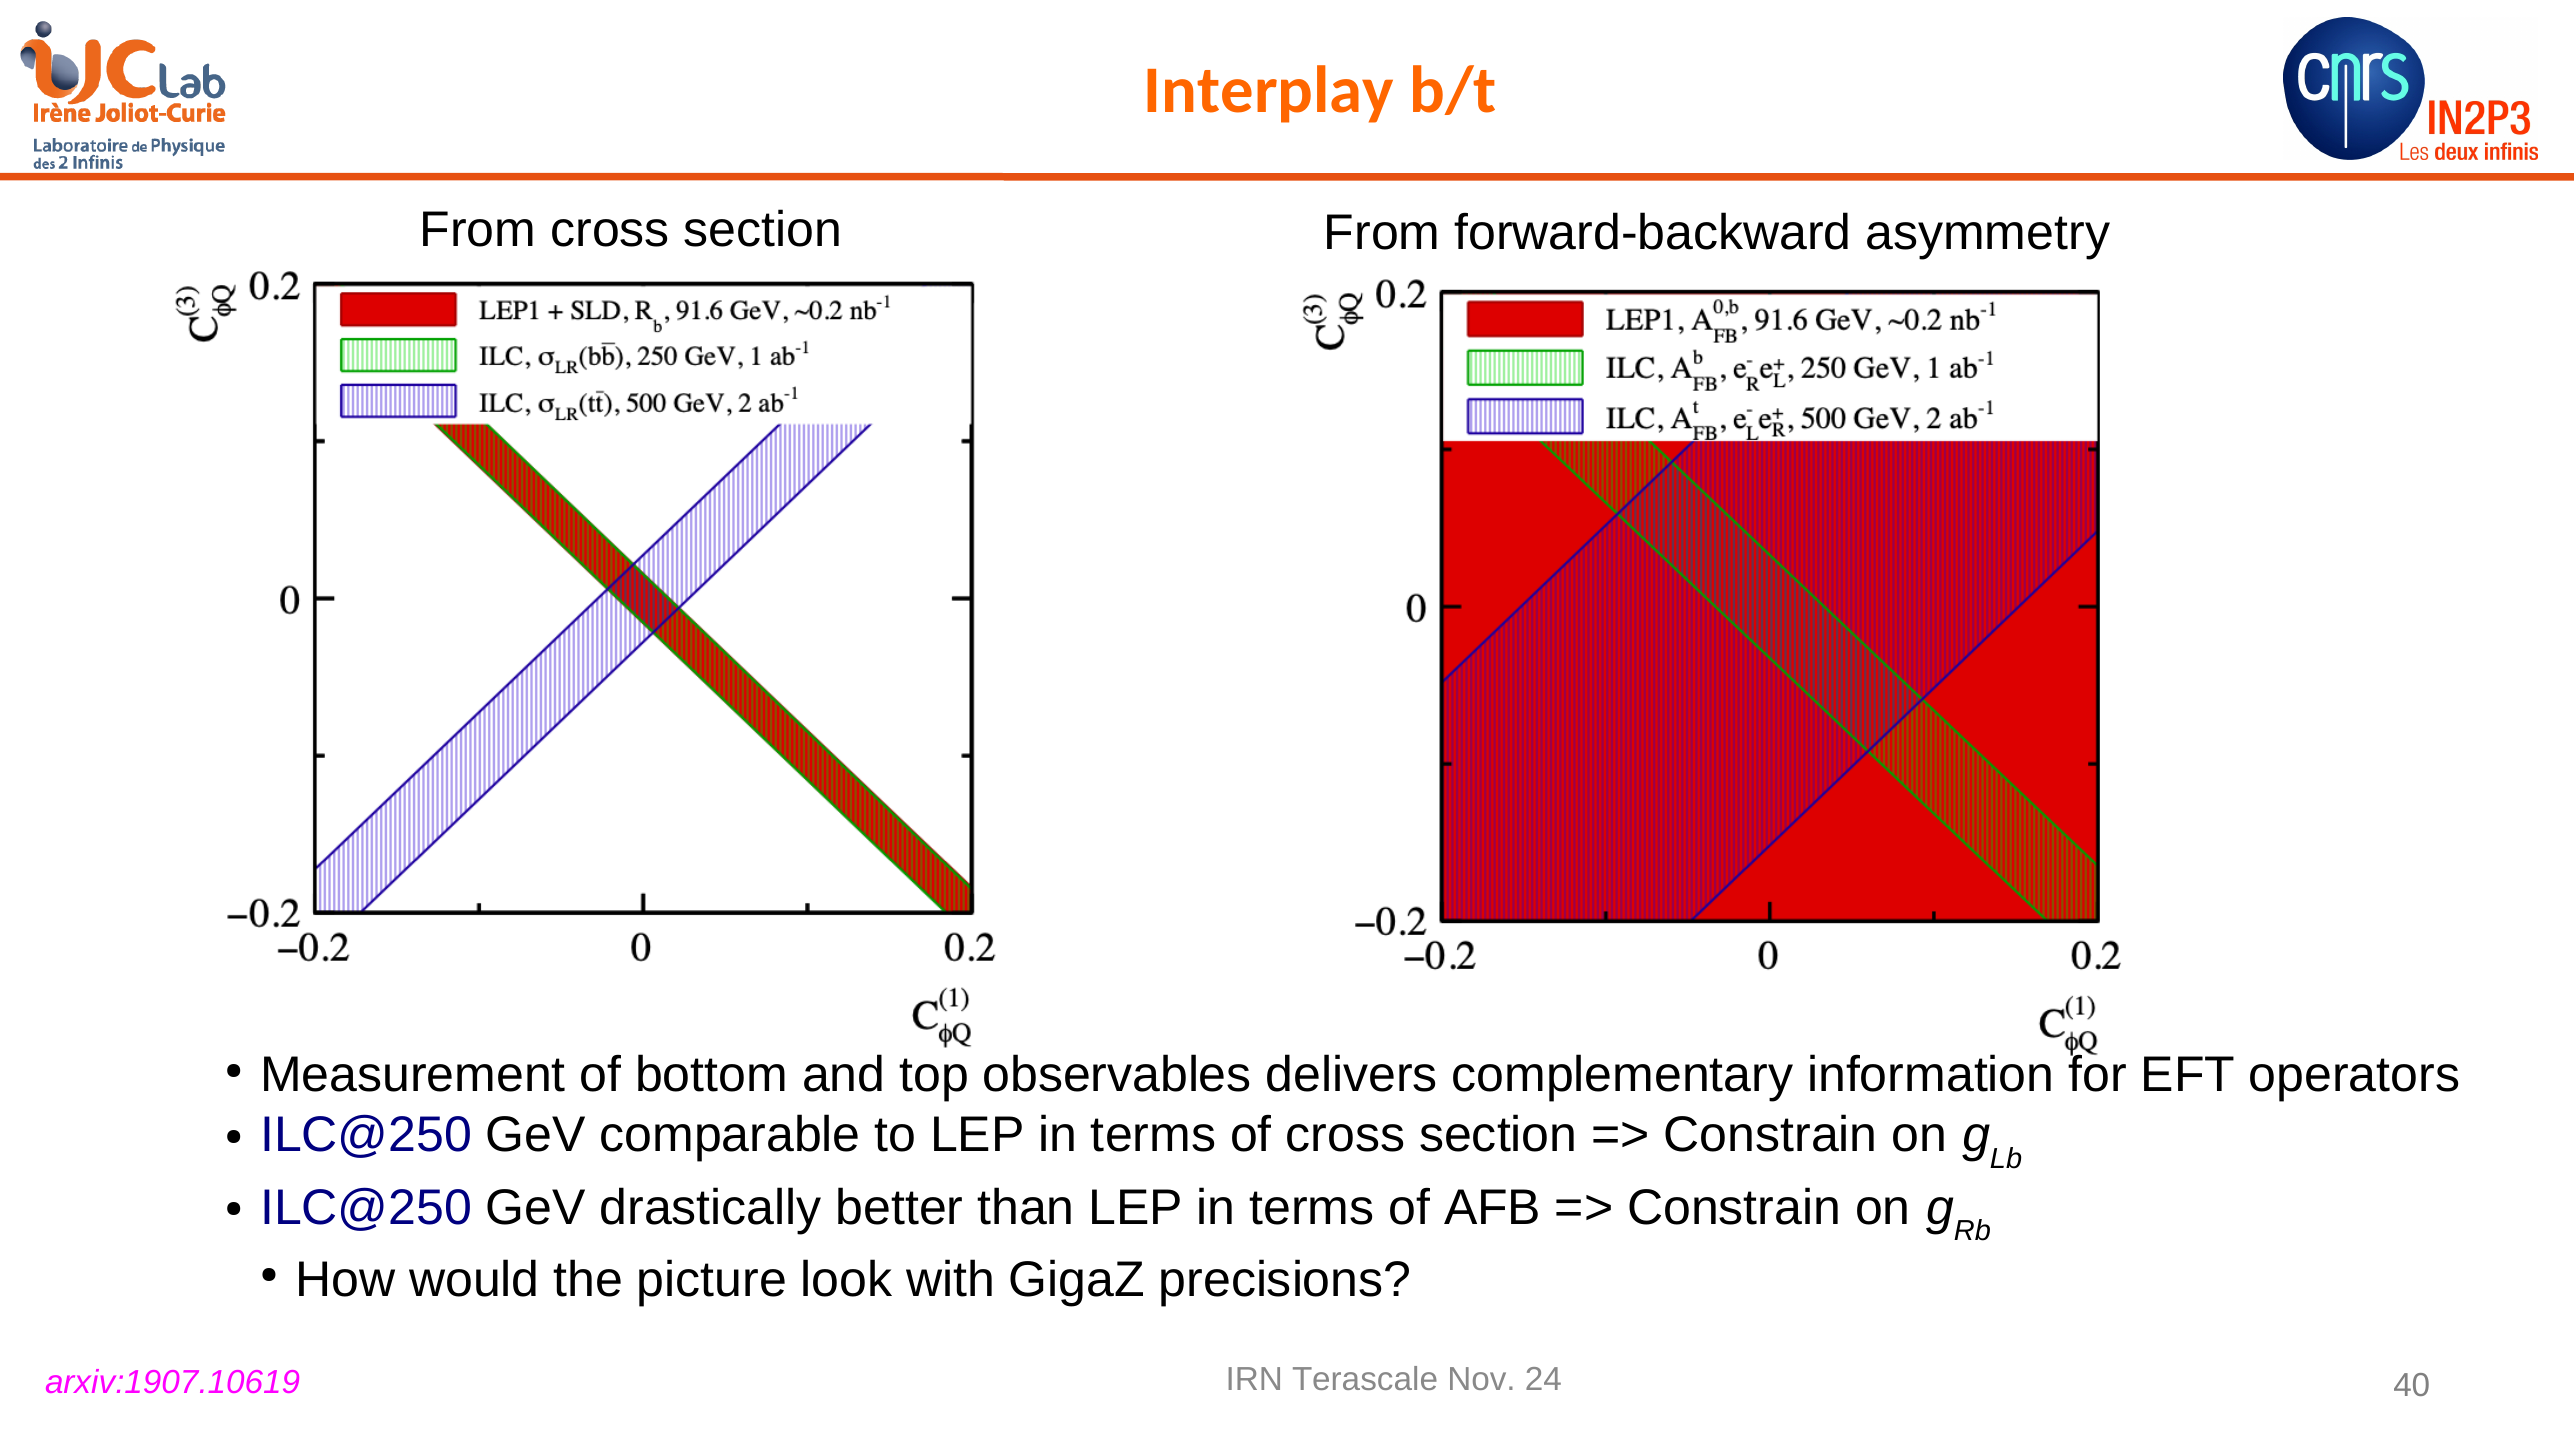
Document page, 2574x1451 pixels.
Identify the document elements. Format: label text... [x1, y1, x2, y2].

text_box Measurement of bottom and top observables delivers complementary information for EFT operators ILC@250 GeV comparable to LEP in terms of cross section => Constrain on gLb ILC@250 GeV drastically better than LEP in terms of AFB => Constrain on gRb How would the picture look with GigaZ precisions? [210, 1034, 2574, 1387]
picture [1293, 270, 2141, 1034]
text_box arxiv:1907.10619 [30, 1352, 459, 1451]
text_box From cross section [405, 189, 858, 264]
title Interplay b/t [226, 9, 2415, 162]
text_box From forward-backward asymmetry [1308, 192, 2126, 268]
picture [157, 263, 1006, 1064]
picture [4, 6, 241, 184]
picture [2415, 17, 2538, 160]
